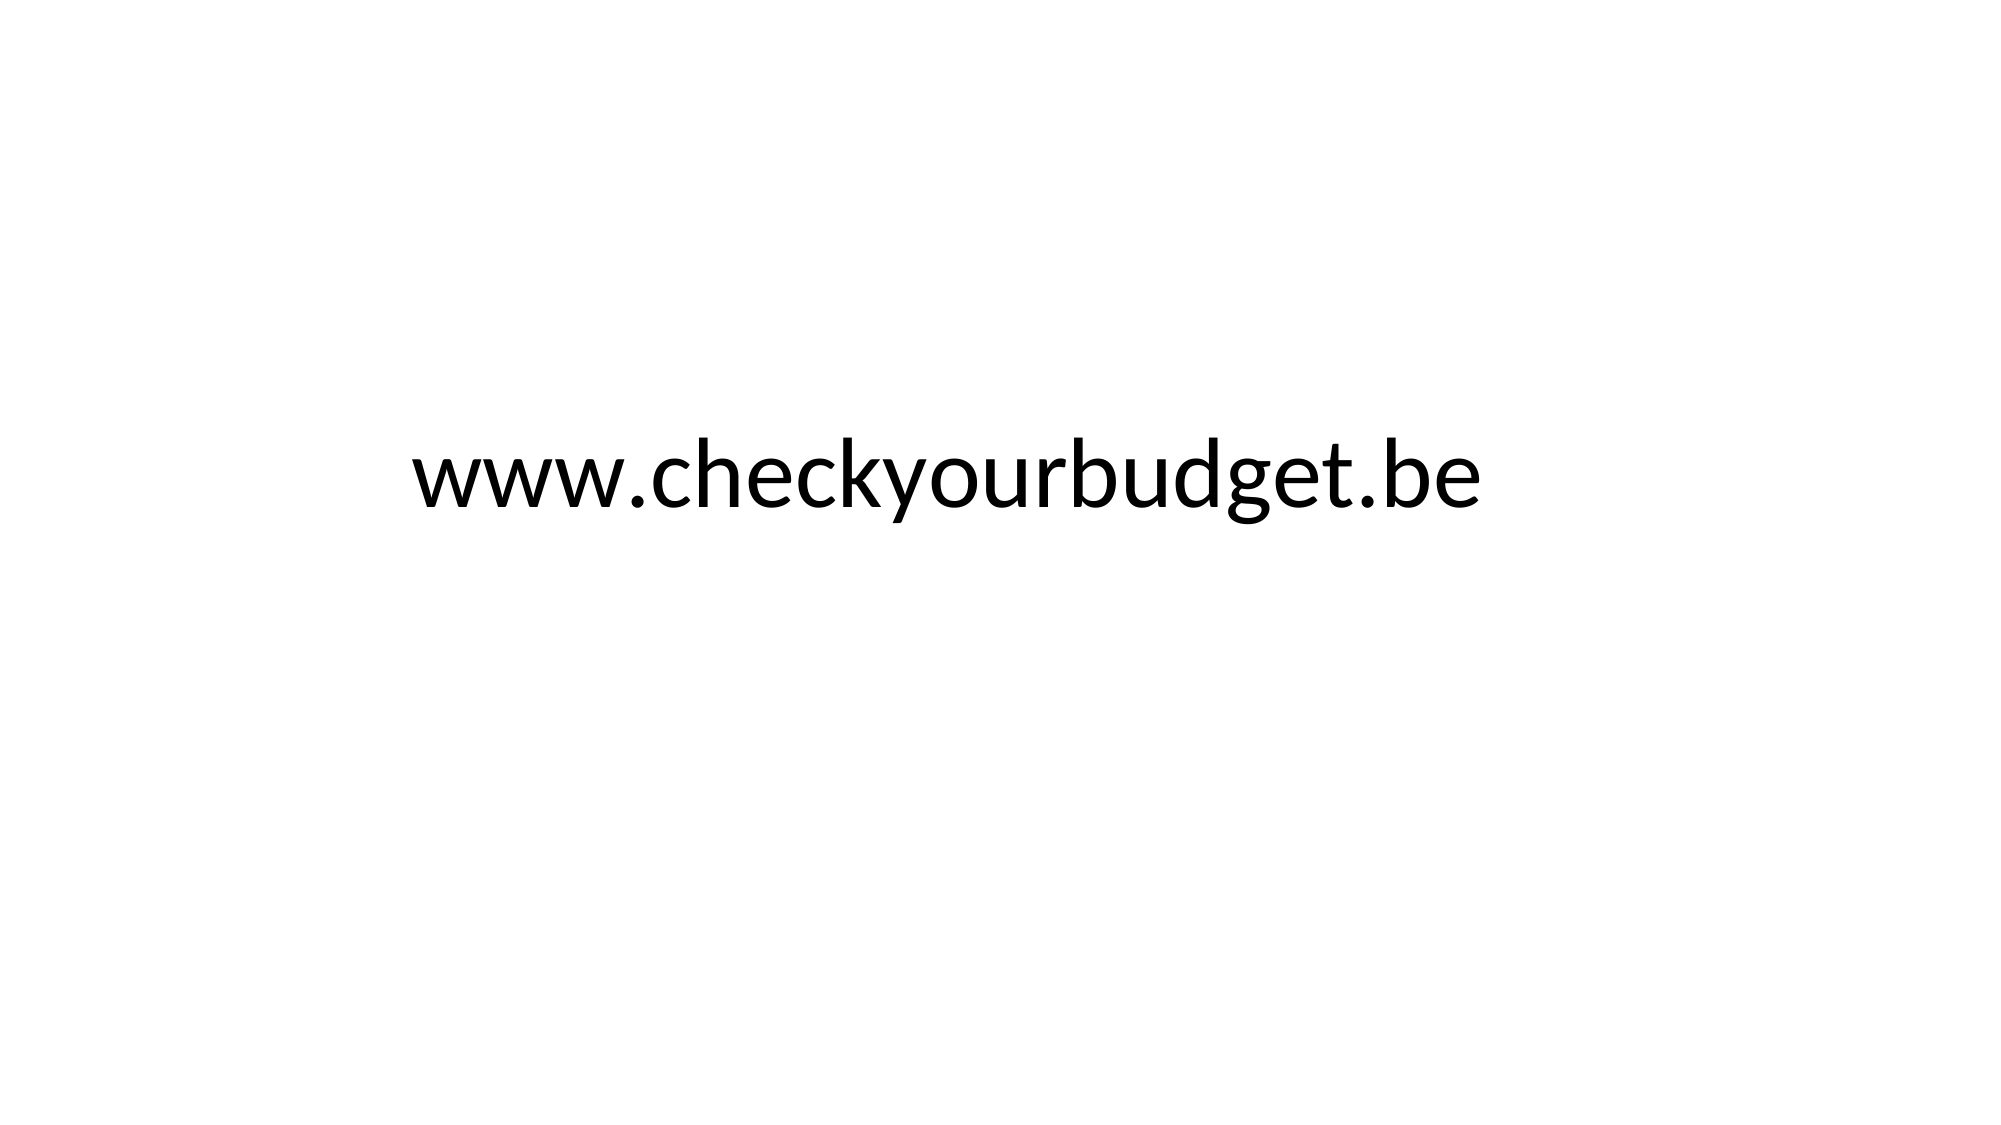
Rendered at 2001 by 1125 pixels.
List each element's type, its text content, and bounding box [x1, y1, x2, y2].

text_box www.checkyourbudget.be [396, 399, 1723, 537]
